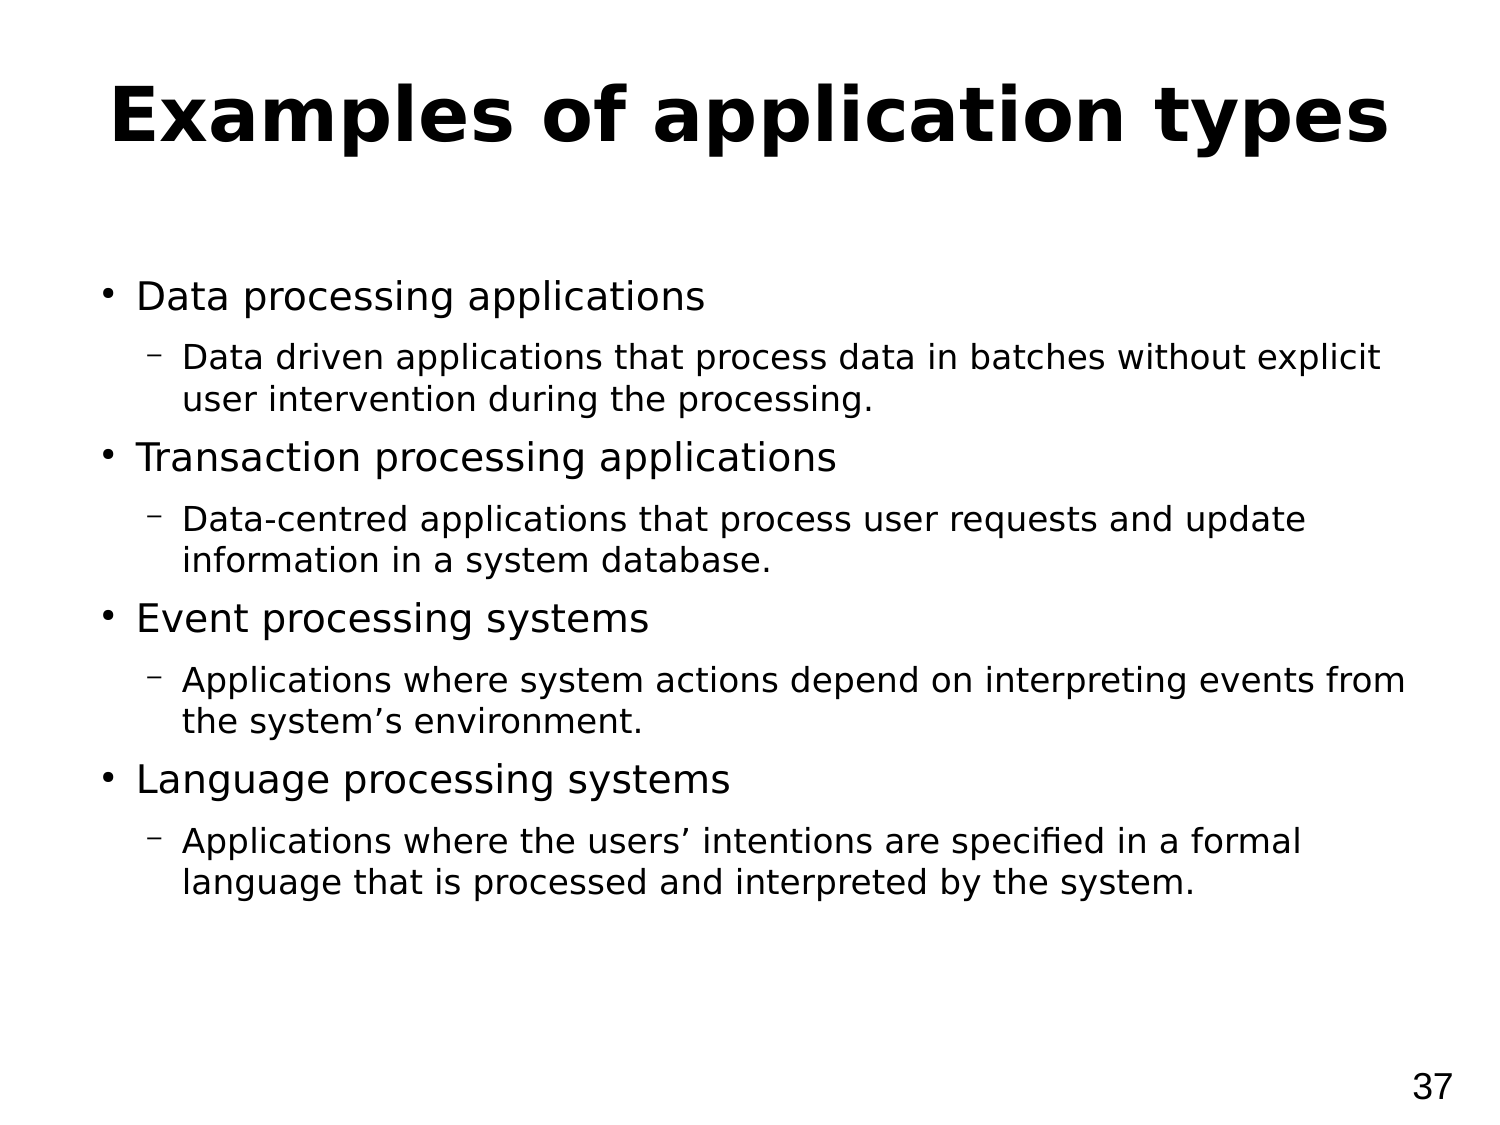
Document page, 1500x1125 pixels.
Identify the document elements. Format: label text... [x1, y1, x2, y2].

list Data processing applications Data driven applications that process data in batches without explicit user intervention during the processing. Transaction processing applications Data-centred applications that process user requests and update information in a system database. Event processing systems Applications where system actions depend on interpreting events from the system’s environment. Language processing systems Applications where the users’ intentions are specified in a formal language that is processed and interpreted by the system. [75, 263, 1425, 916]
title Examples of application types [75, 44, 1425, 177]
